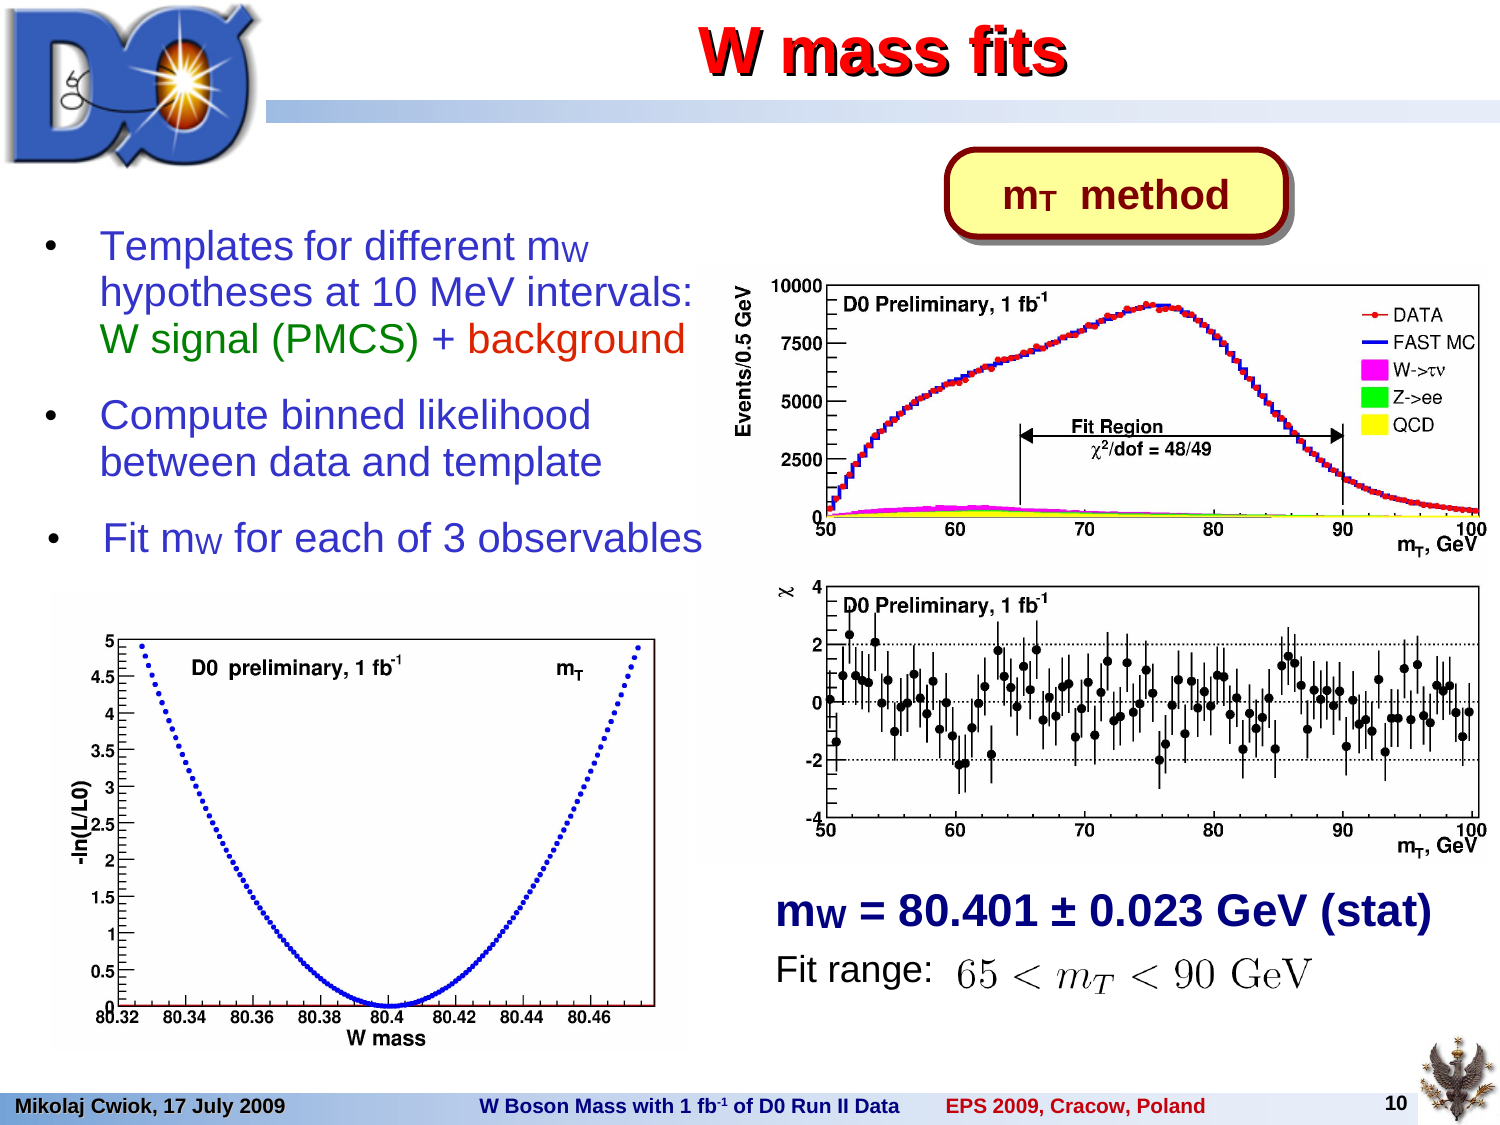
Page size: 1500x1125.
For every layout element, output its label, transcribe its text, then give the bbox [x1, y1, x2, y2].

picture [0, 1034, 1500, 1125]
title W mass fits [266, 0, 1500, 100]
text_box Templates for different mW hypotheses at 10 MeV intervals: W signal (PMCS) + background Compute binned likelihood between data and template Fit mW for each of 3 observables [43, 215, 716, 569]
text_box mT method [946, 149, 1286, 237]
picture [51, 593, 689, 1052]
picture [696, 264, 1488, 867]
picture [953, 948, 1313, 995]
subtitle mW = 80.401 ± 0.023 GeV (stat) Fit range: [775, 865, 1466, 1010]
picture [0, 0, 1500, 172]
